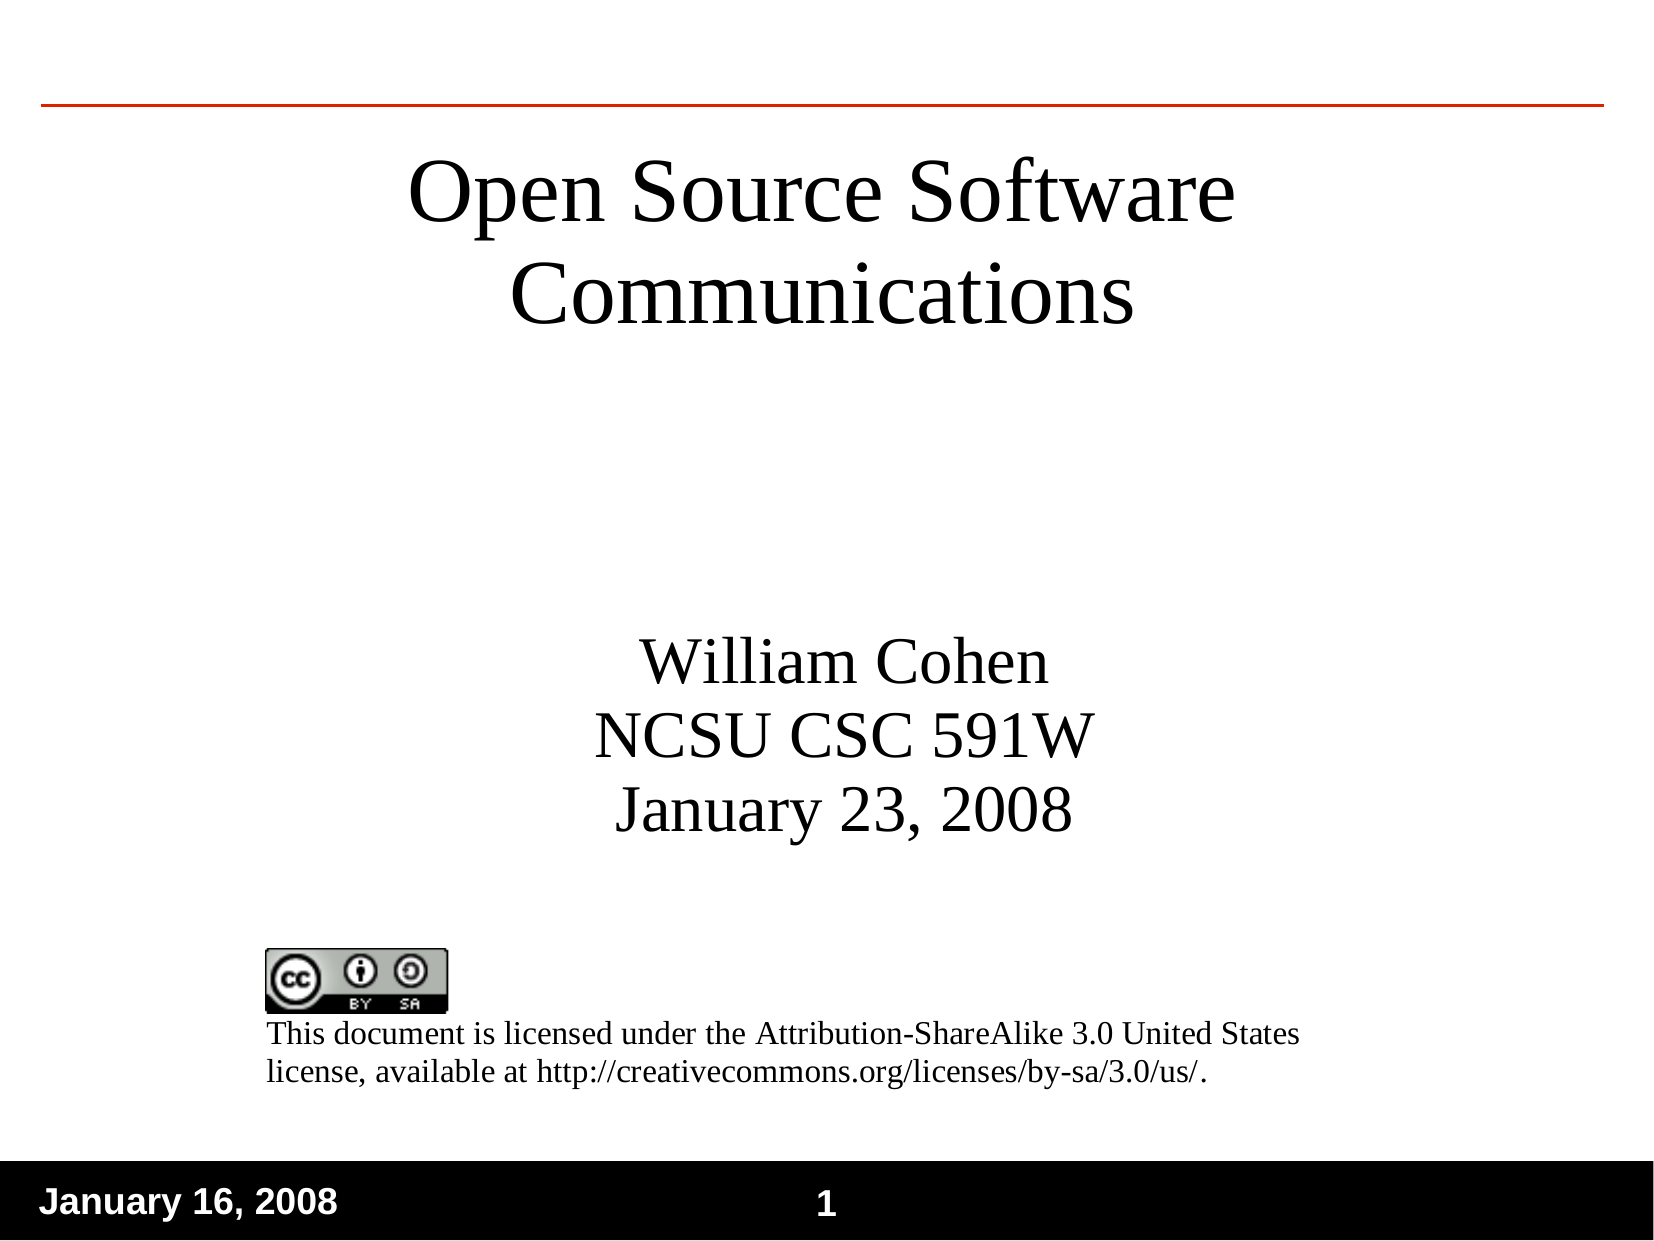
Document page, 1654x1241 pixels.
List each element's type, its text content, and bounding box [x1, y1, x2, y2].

chart [265, 948, 1354, 1127]
title Open Source Software Communications [117, 130, 1530, 353]
subtitle William Cohen NCSU CSC 591W January 23, 2008 [121, 344, 1534, 1127]
